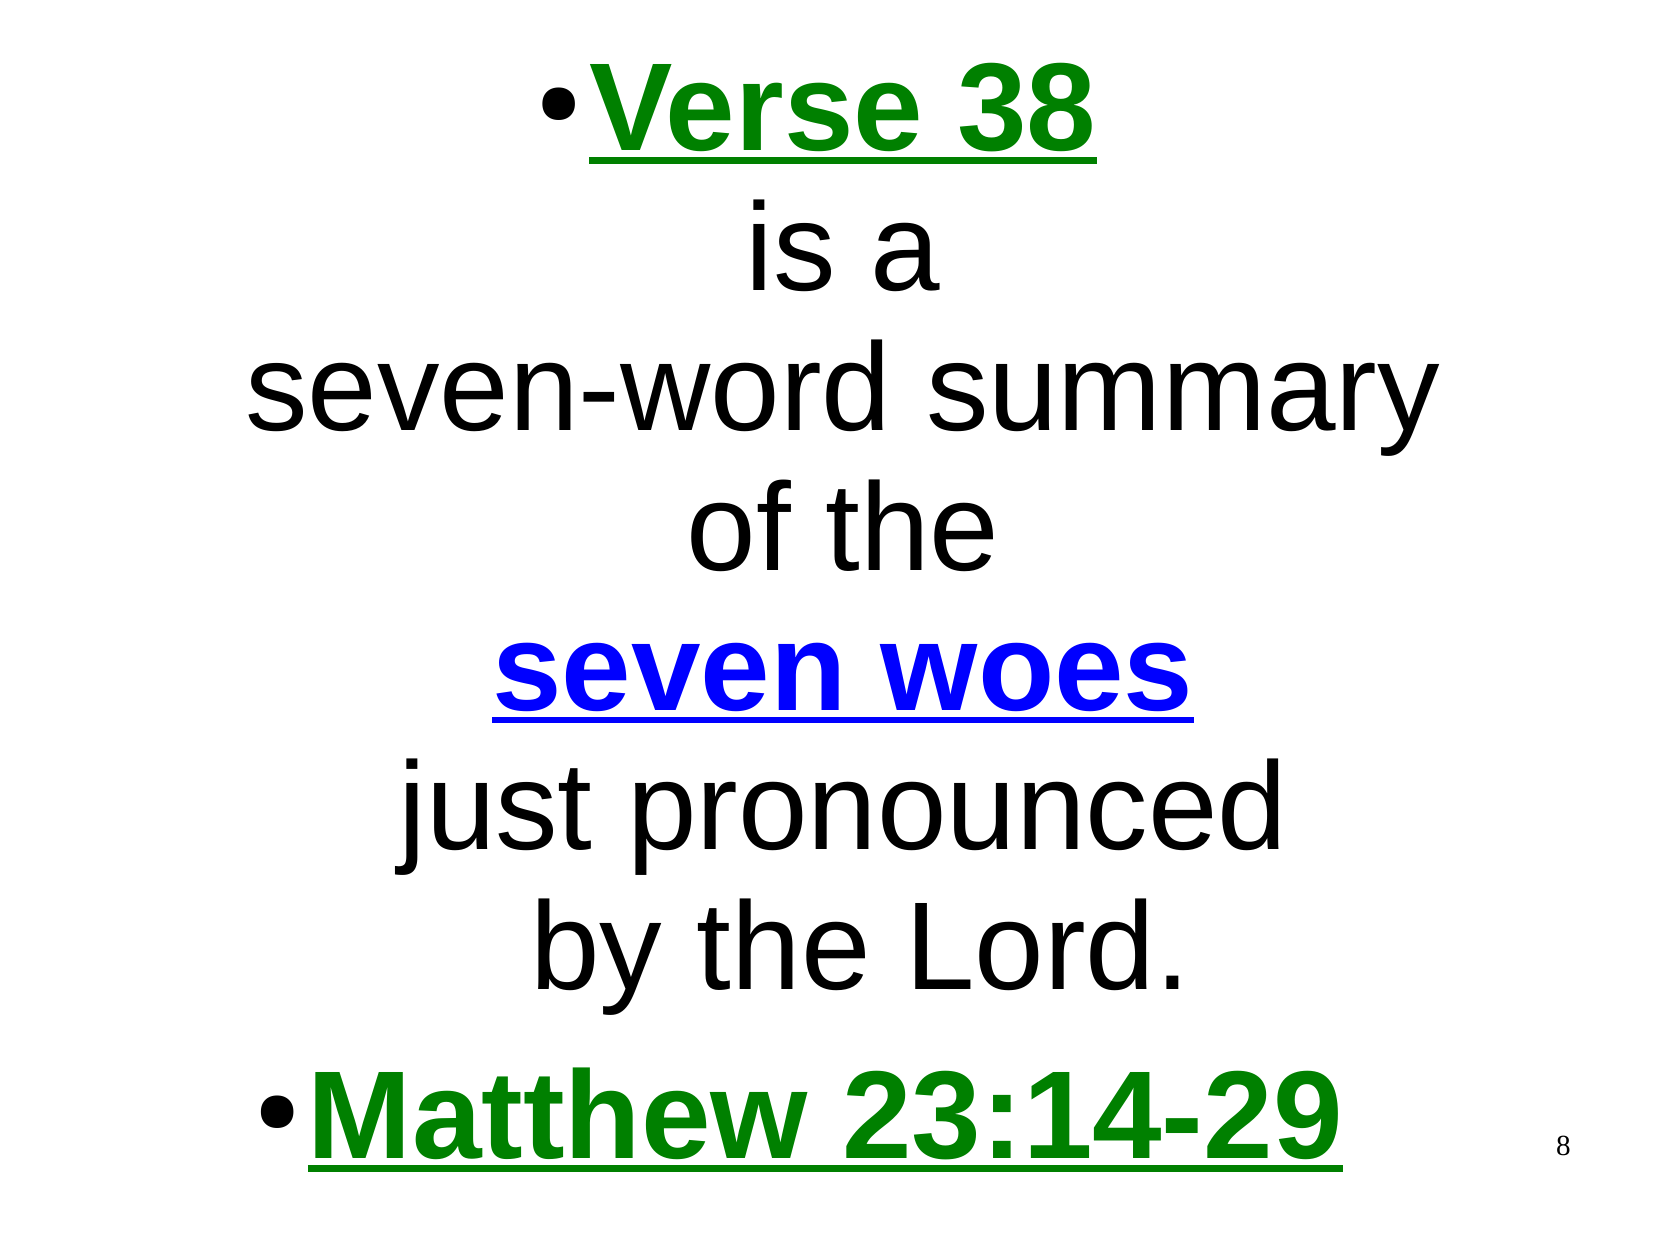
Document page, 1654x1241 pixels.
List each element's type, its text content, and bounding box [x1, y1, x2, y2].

list Verse 38 is a seven-word summary of the seven woes just pronounced by the Lord. Matthew 23:14-29 [37, 37, 1613, 1201]
